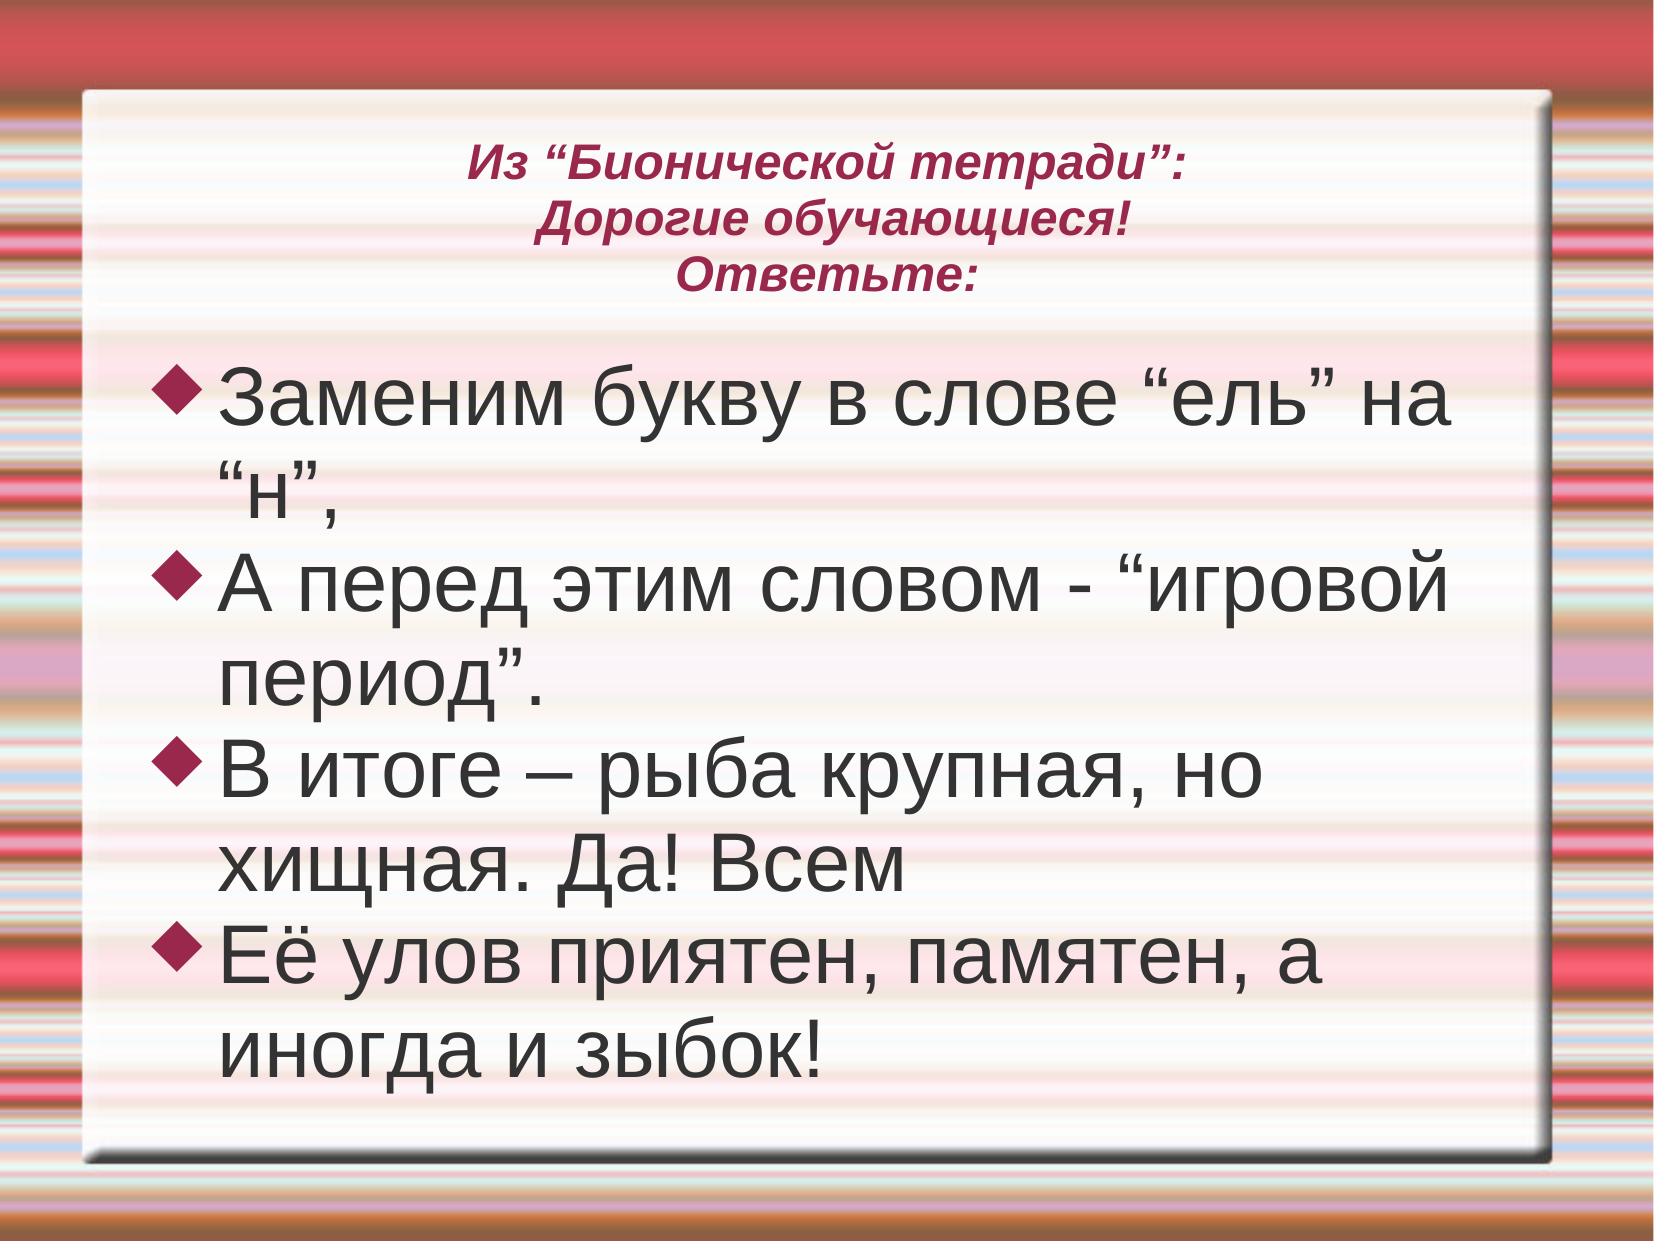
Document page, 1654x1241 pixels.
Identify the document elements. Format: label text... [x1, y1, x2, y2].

title Из “Бионической тетради”: Дорогие обучающиеся! Ответьте: [121, 114, 1534, 322]
list Заменим букву в слове “ель” на “н”, А перед этим словом - “игровой период”. В итоге – рыба крупная, но хищная. Да! Всем Её улов приятен, памятен, а иногда и зыбок! [134, 350, 1516, 1132]
picture [0, 0, 1654, 1241]
